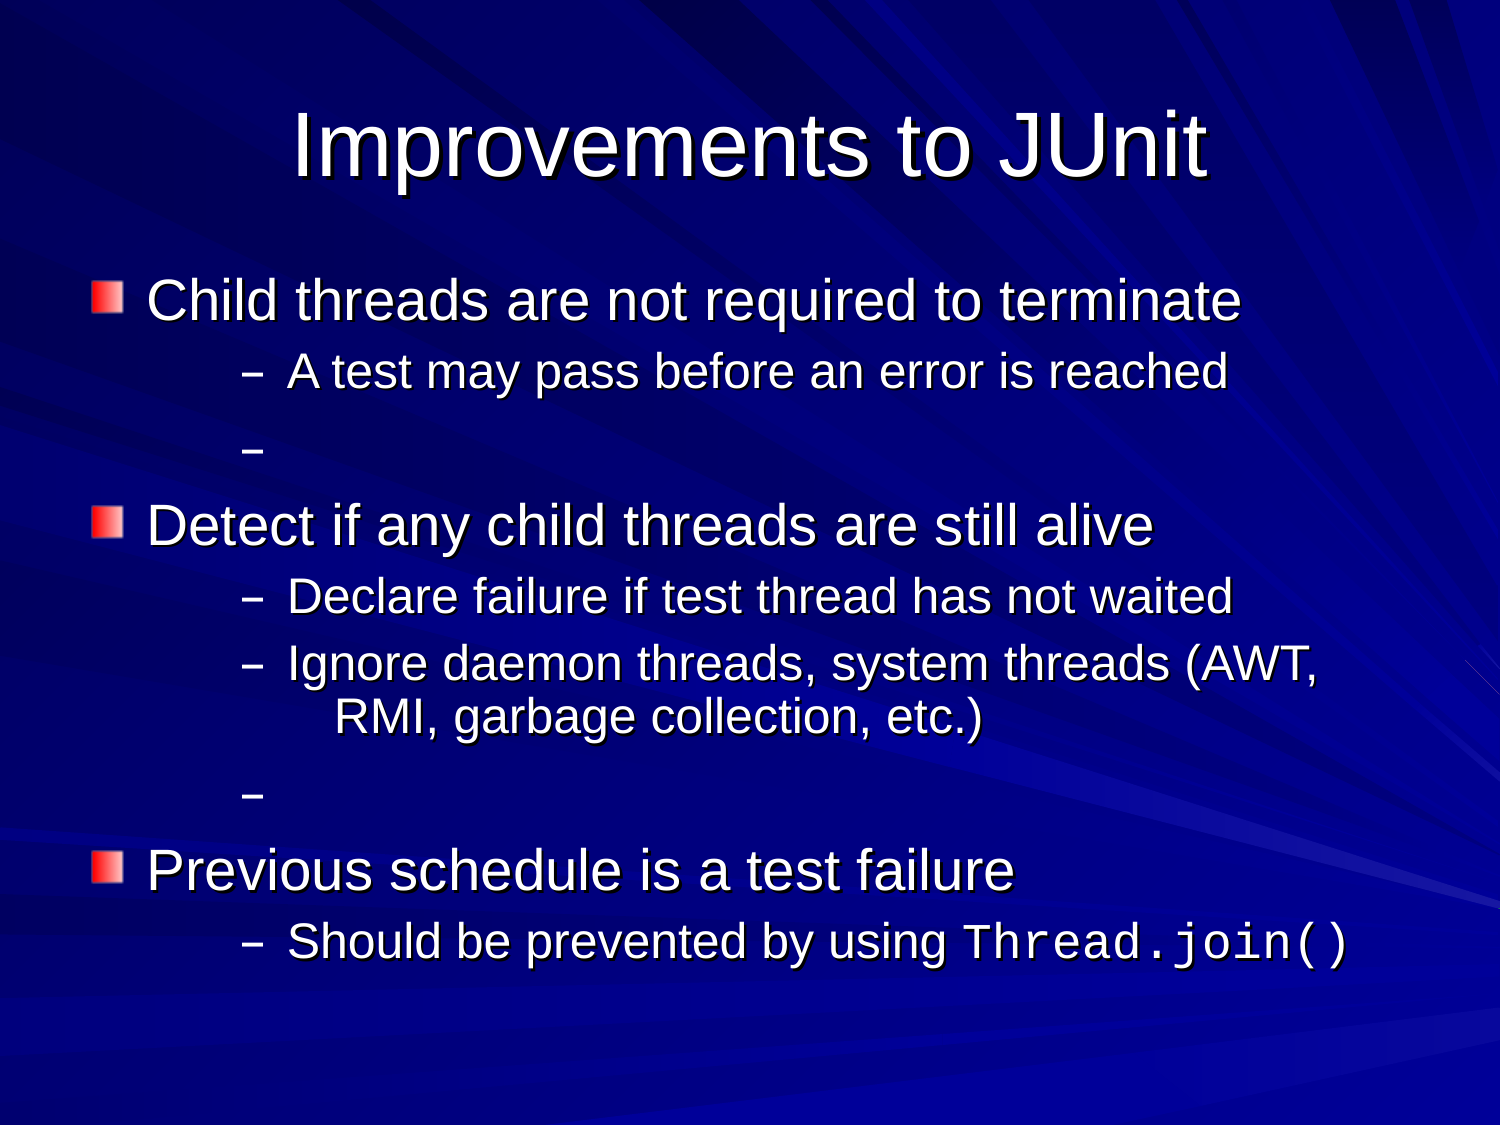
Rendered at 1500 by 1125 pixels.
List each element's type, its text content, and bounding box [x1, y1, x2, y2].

title Improvements to JUnit [75, 45, 1426, 234]
text_box Child threads are not required to terminate A test may pass before an error is reached Detect if any child threads are still alive Declare failure if test thread has not waited Ignore daemon threads, system threads (AWT, RMI, garbage collection, etc.) Previous schedule is a test failure Should be prevented by using Thread.join() [75, 262, 1425, 1006]
